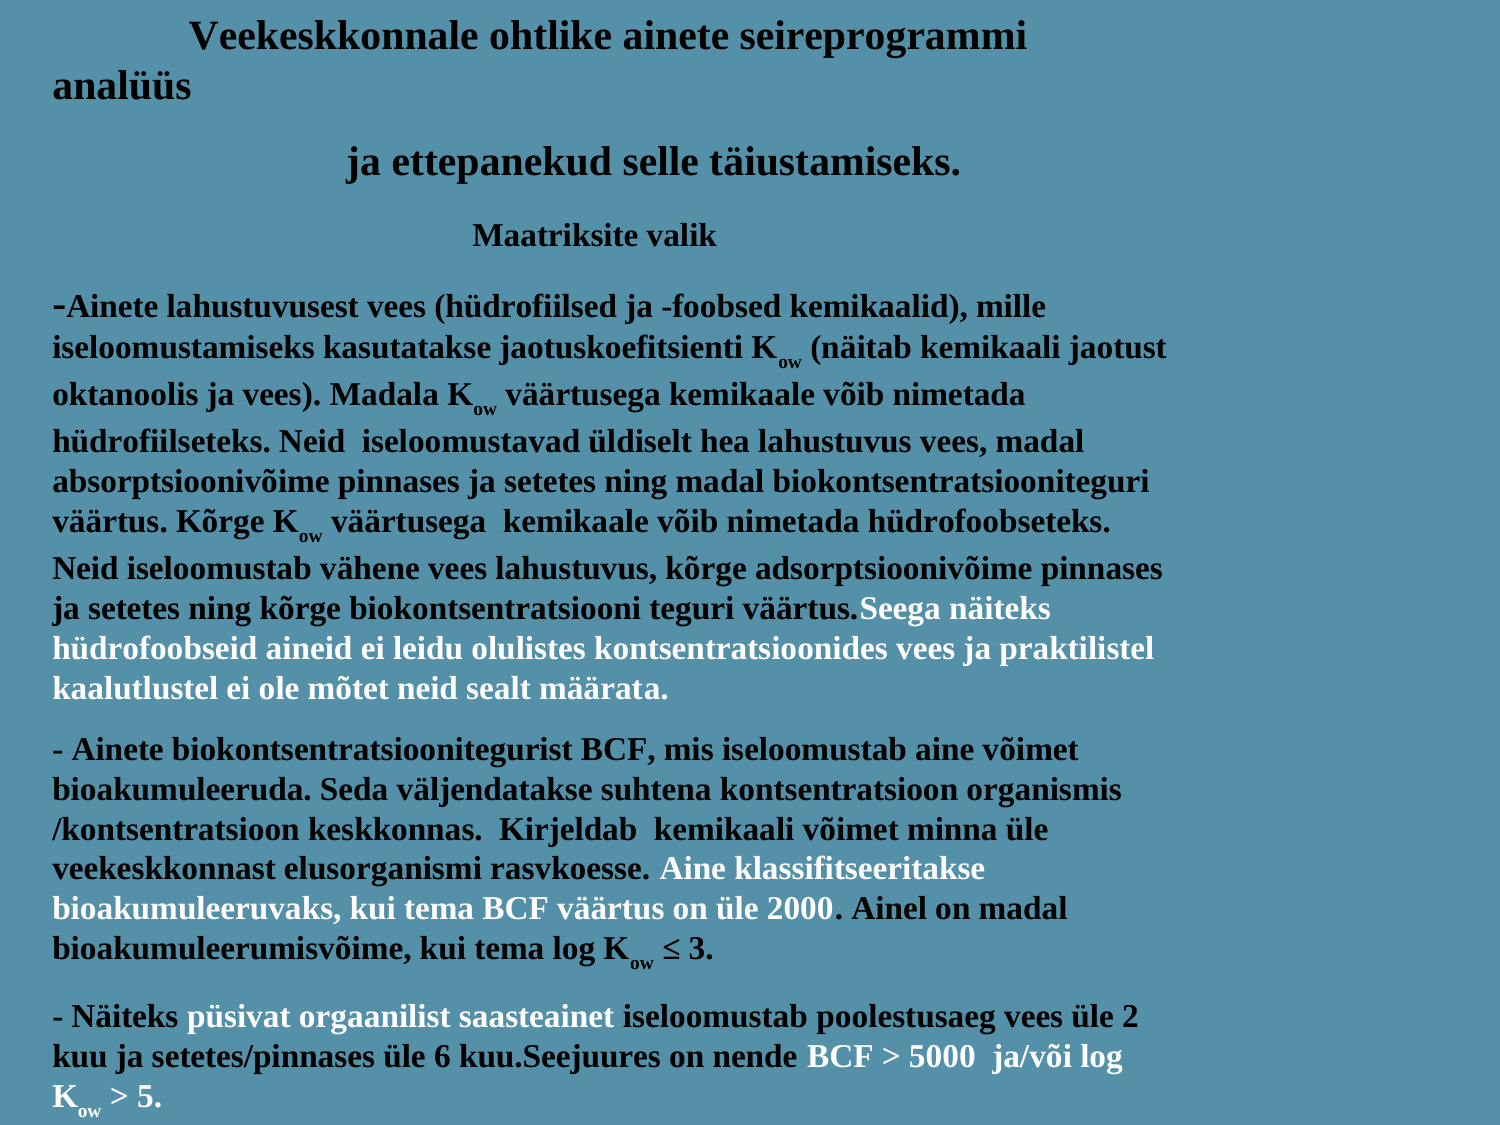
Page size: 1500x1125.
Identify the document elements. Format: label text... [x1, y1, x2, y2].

text_box Veekeskkonnale ohtlike ainete seireprogrammi analüüs ja ettepanekud selle täiustamiseks. Maatriksite valik -Ainete lahustuvusest vees (hüdrofiilsed ja -foobsed kemikaalid), mille iseloomustamiseks kasutatakse jaotuskoefitsienti Kow (näitab kemikaali jaotust oktanoolis ja vees). Madala Kow väärtusega kemikaale võib nimetada hüdrofiilseteks. Neid iseloomustavad üldiselt hea lahustuvus vees, madal absorptsioonivõime pinnases ja setetes ning madal biokontsentratsiooniteguri väärtus. Kõrge Kow väärtusega kemikaale võib nimetada hüdrofoobseteks. Neid iseloomustab vähene vees lahustuvus, kõrge adsorptsioonivõime pinnases ja setetes ning kõrge biokontsentratsiooni teguri väärtus.Seega näiteks hüdrofoobseid aineid ei leidu olulistes kontsentratsioonides vees ja praktilistel kaalutlustel ei ole mõtet neid sealt määrata. - Ainete biokontsentratsioonitegurist BCF, mis iseloomustab aine võimet bioakumuleeruda. Seda väljendatakse suhtena kontsentratsioon organismis /kontsentratsioon keskkonnas. Kirjeldab kemikaali võimet minna üle veekeskkonnast elusorganismi rasvkoesse. Aine klassifitseeritakse bioakumuleeruvaks, kui tema BCF väärtus on üle 2000. Ainel on madal bioakumuleerumisvõime, kui tema log Kow ≤ 3. - Näiteks püsivat orgaanilist saasteainet iseloomustab poolestusaeg vees üle 2 kuu ja setetes/pinnases üle 6 kuu.Seejuures on nende BCF > 5000 ja/või log Kow > 5. [37, 0, 1191, 1125]
